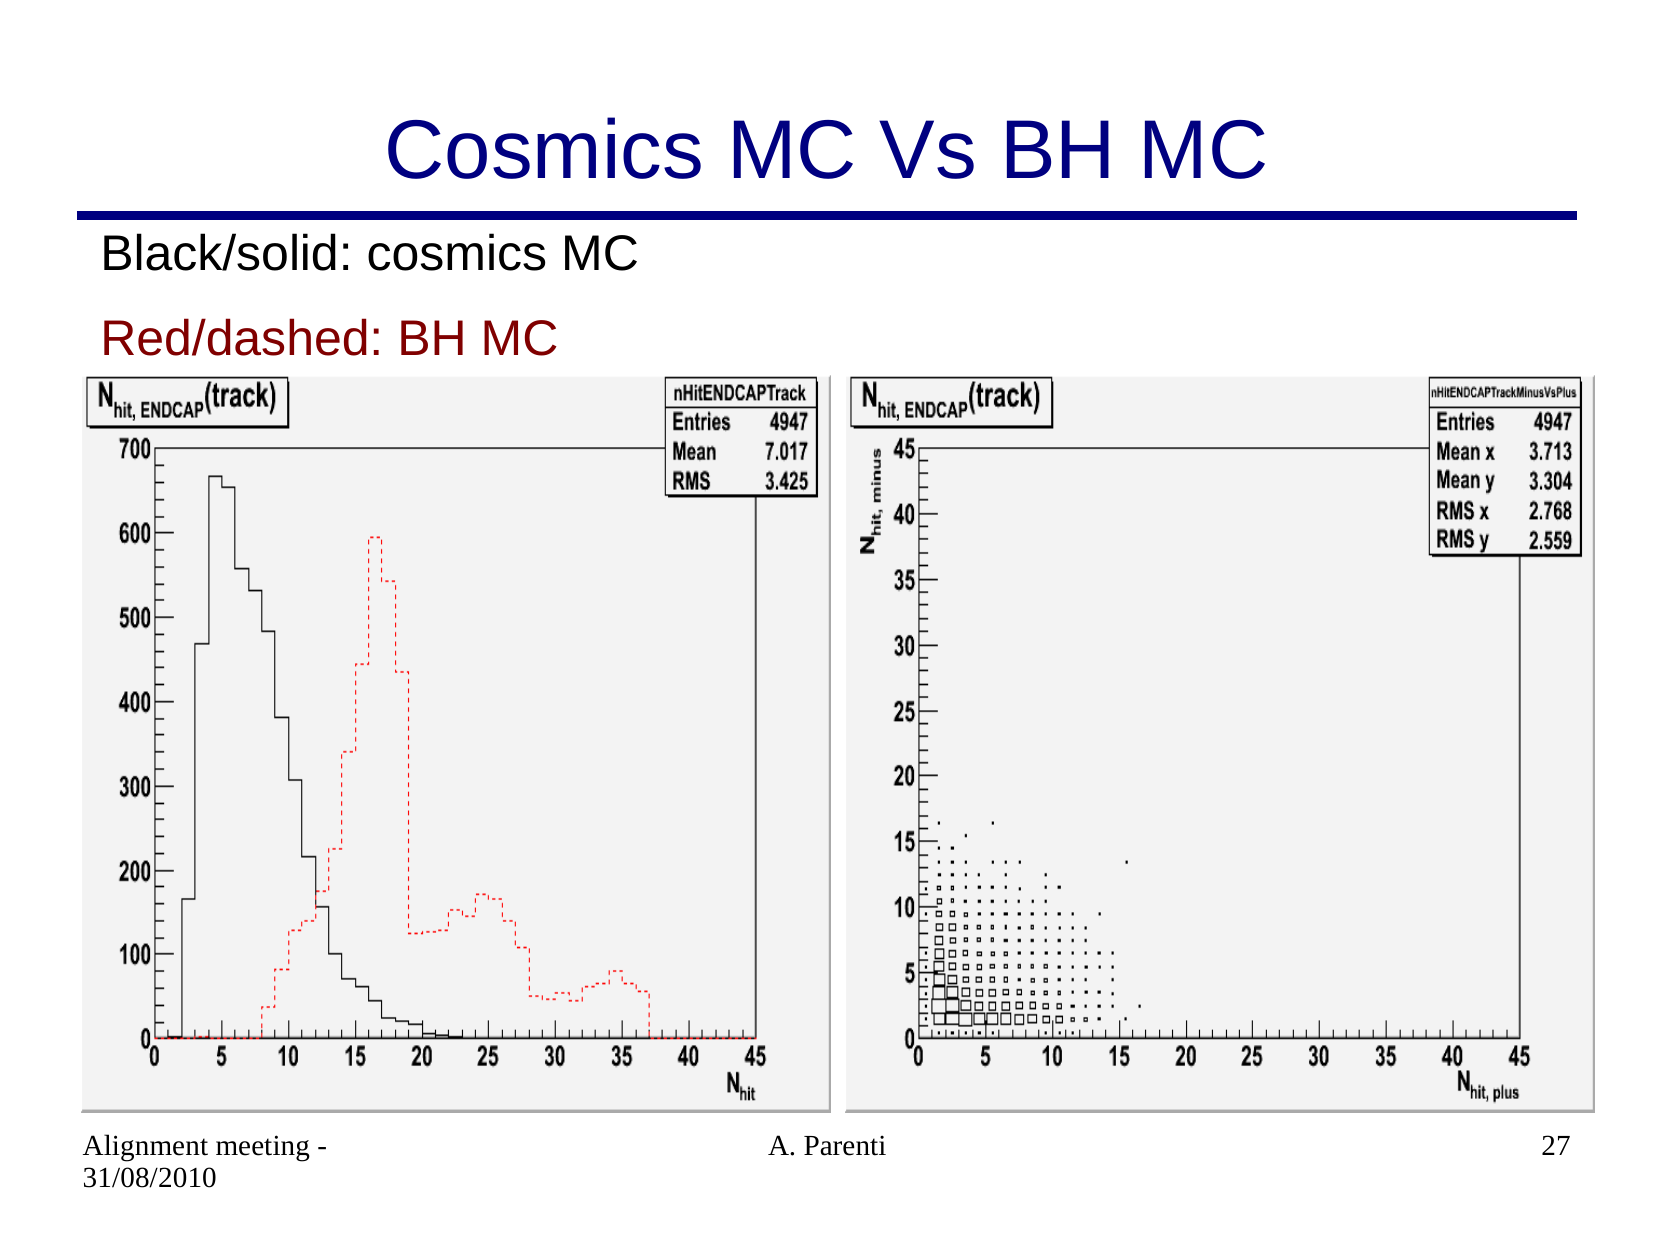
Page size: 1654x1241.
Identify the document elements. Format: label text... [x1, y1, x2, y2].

list Black/solid: cosmics MC Red/dashed: BH MC [82, 225, 809, 374]
picture [844, 374, 1595, 1114]
title Cosmics MC Vs BH MC [82, 75, 1571, 226]
picture [80, 374, 831, 1114]
